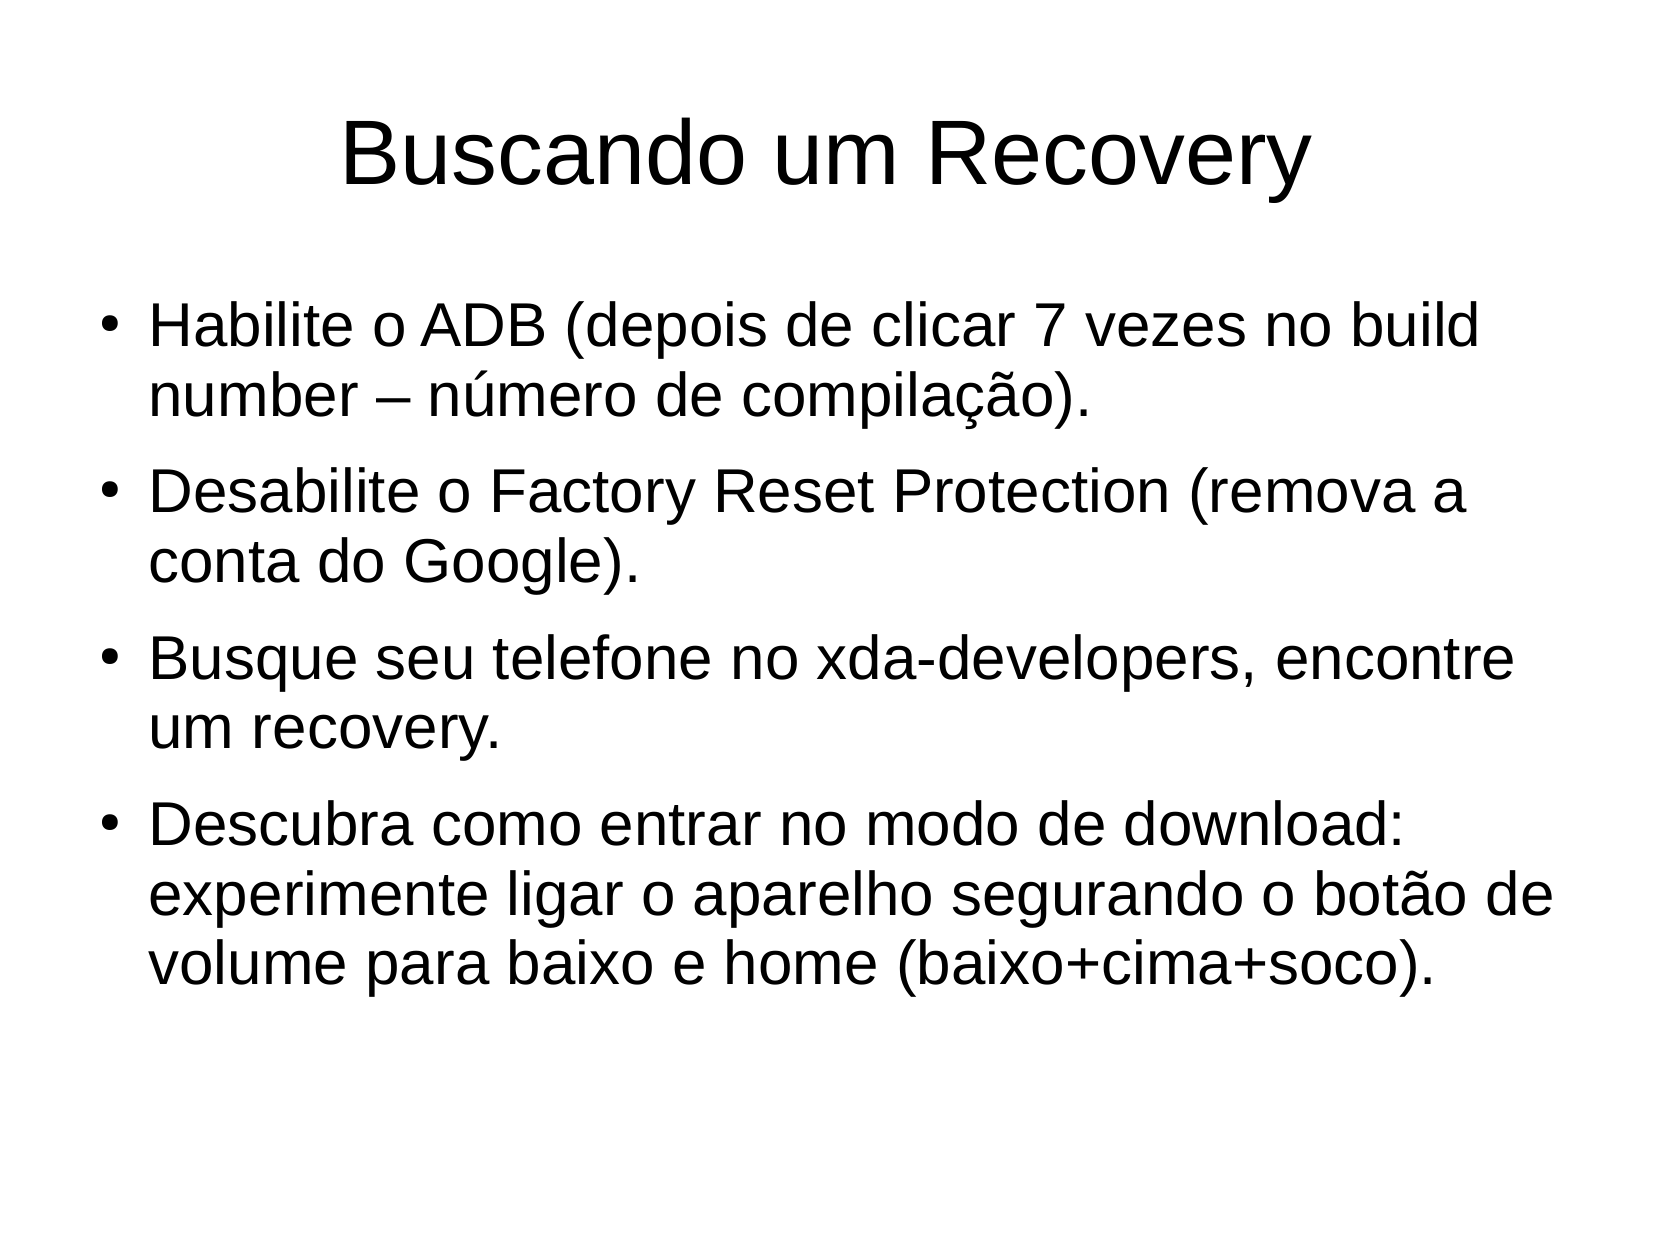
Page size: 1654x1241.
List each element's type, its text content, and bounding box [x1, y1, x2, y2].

list Habilite o ADB (depois de clicar 7 vezes no build number – número de compilação). Desabilite o Factory Reset Protection (remova a conta do Google). Busque seu telefone no xda-developers, encontre um recovery. Descubra como entrar no modo de download: experimente ligar o aparelho segurando o botão de volume para baixo e home (baixo+cima+soco). [82, 290, 1571, 1010]
title Buscando um Recovery [82, 49, 1571, 257]
